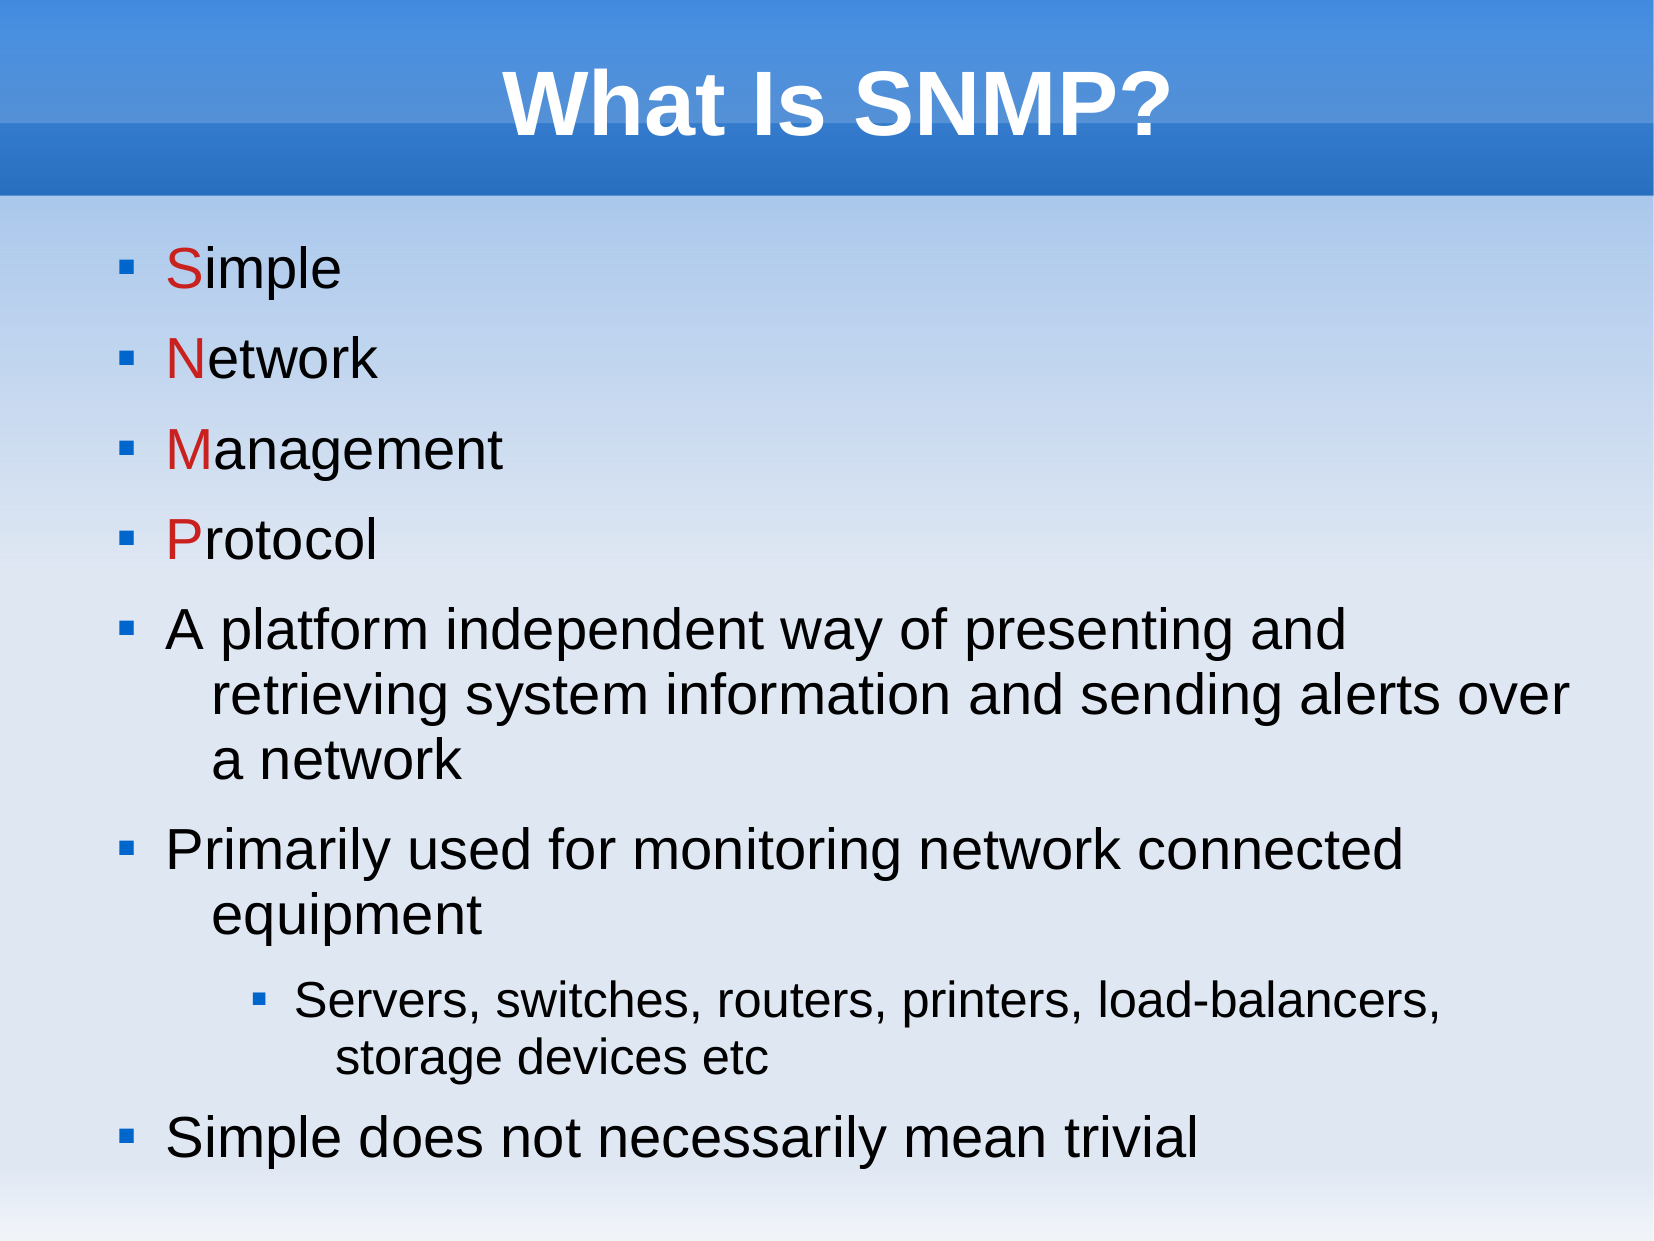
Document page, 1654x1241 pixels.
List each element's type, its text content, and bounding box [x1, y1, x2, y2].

list Simple Network Management Protocol A platform independent way of presenting and retrieving system information and sending alerts over a network Primarily used for monitoring network connected equipment Servers, switches, routers, printers, load-balancers, storage devices etc Simple does not necessarily mean trivial [88, 236, 1577, 1182]
title What Is SNMP? [76, 7, 1565, 200]
picture [0, 0, 1654, 1241]
